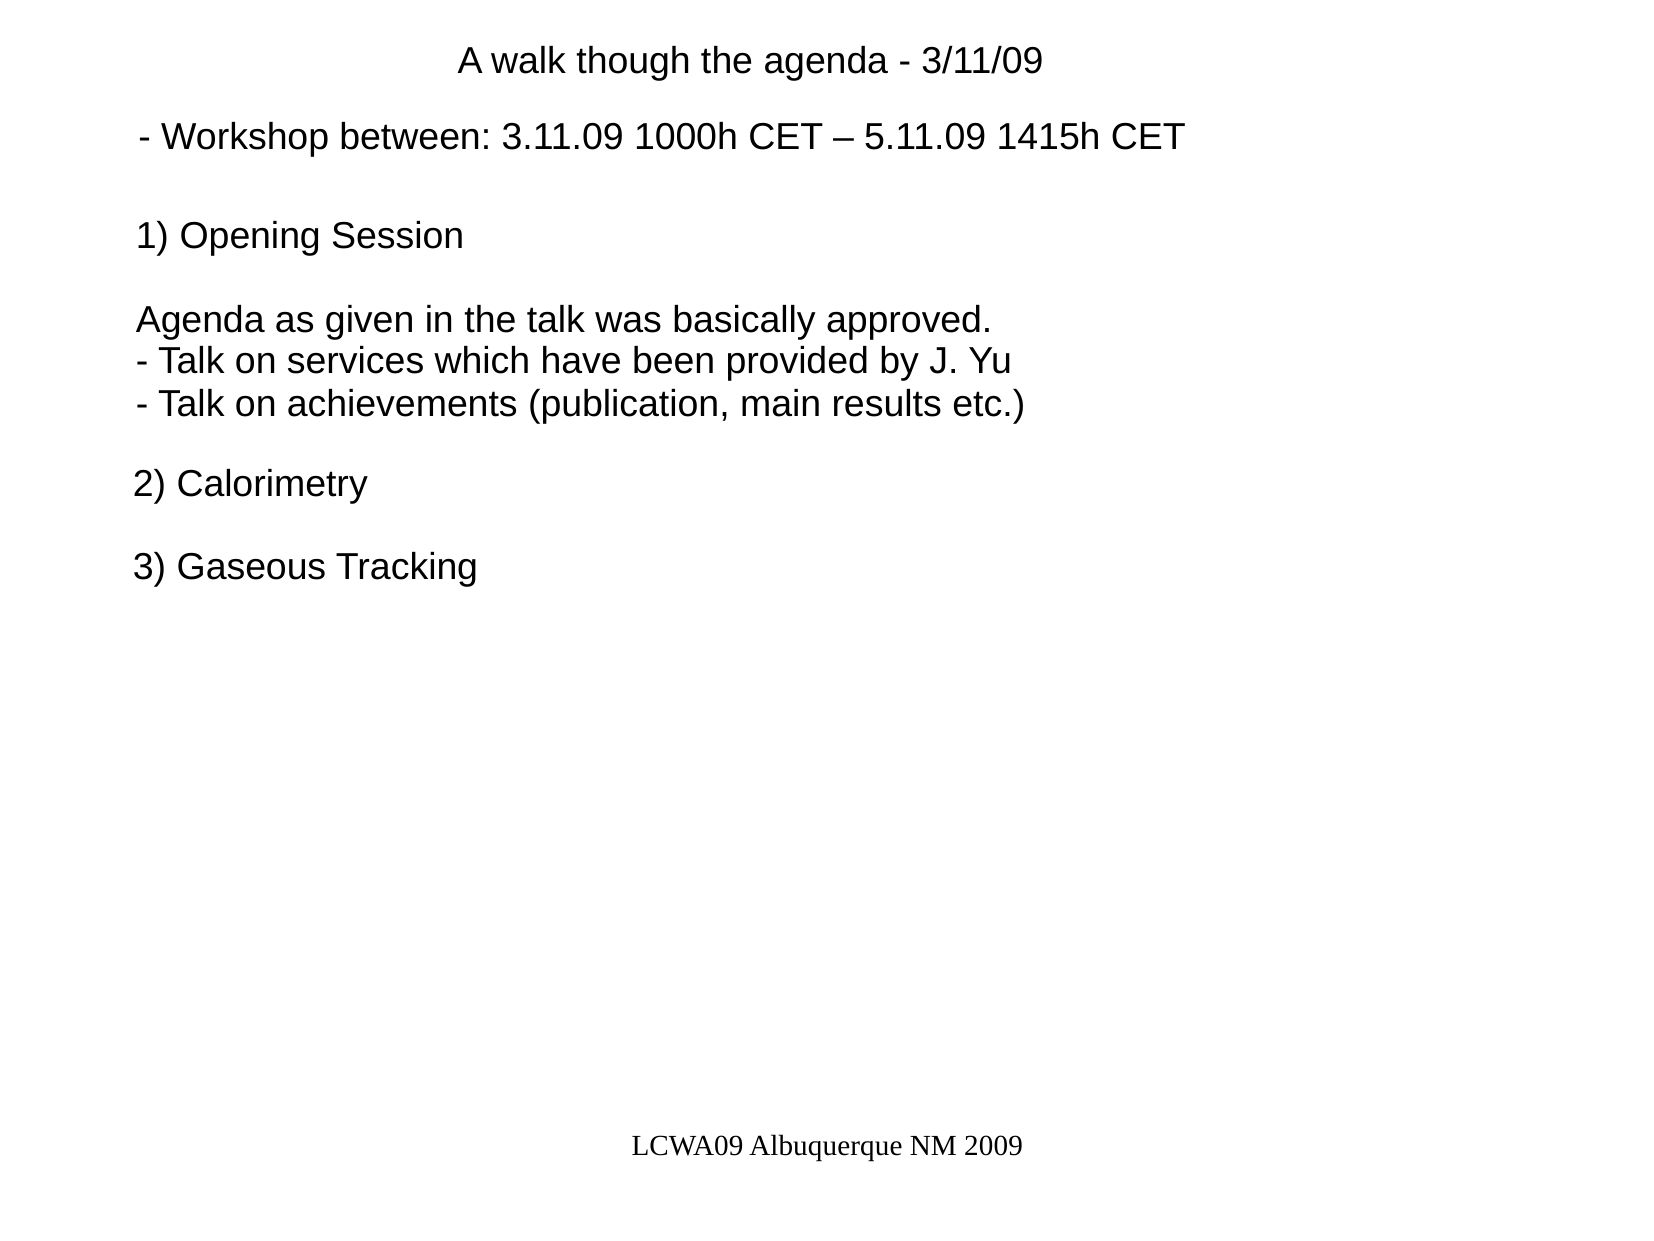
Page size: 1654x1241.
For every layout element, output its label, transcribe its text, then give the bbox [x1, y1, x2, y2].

text_box - Workshop between: 3.11.09 1000h CET – 5.11.09 1415h CET [123, 108, 1206, 334]
text_box A walk though the agenda - 3/11/09 [442, 31, 1062, 89]
text_box 1) Opening Session Agenda as given in the talk was basically approved. - Talk on services which have been provided by J. Yu - Talk on achievements (publication, main results etc.) [121, 206, 1063, 558]
text_box 2) Calorimetry 3) Gaseous Tracking [118, 454, 532, 722]
